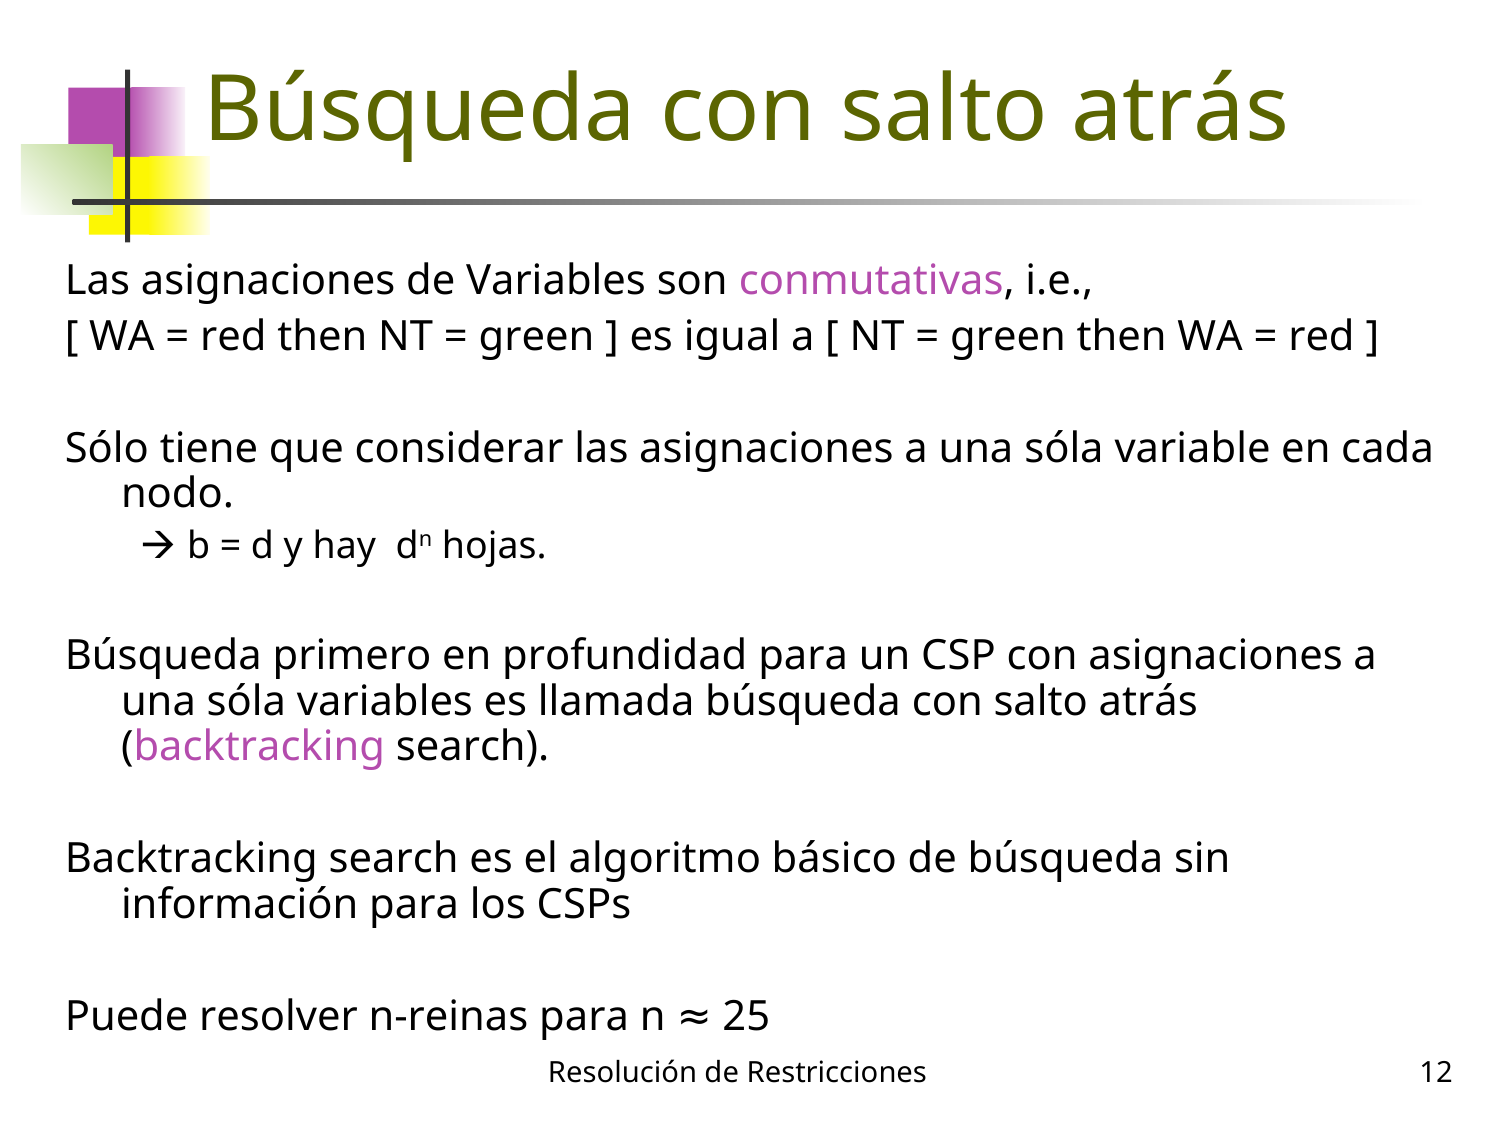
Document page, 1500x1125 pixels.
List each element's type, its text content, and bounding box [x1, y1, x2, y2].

list Las asignaciones de Variables son conmutativas, i.e., [ WA = red then NT = green ] es igual a [ NT = green then WA = red ] Sólo tiene que considerar las asignaciones a una sóla variable en cada nodo.  b = d y hay dn hojas. Búsqueda primero en profundidad para un CSP con asignaciones a una sóla variables es llamada búsqueda con salto atrás (backtracking search). Backtracking search es el algoritmo básico de búsqueda sin información para los CSPs Puede resolver n-reinas para n ≈ 25 [50, 249, 1469, 1007]
title Búsqueda con salto atrás [188, 35, 1468, 175]
